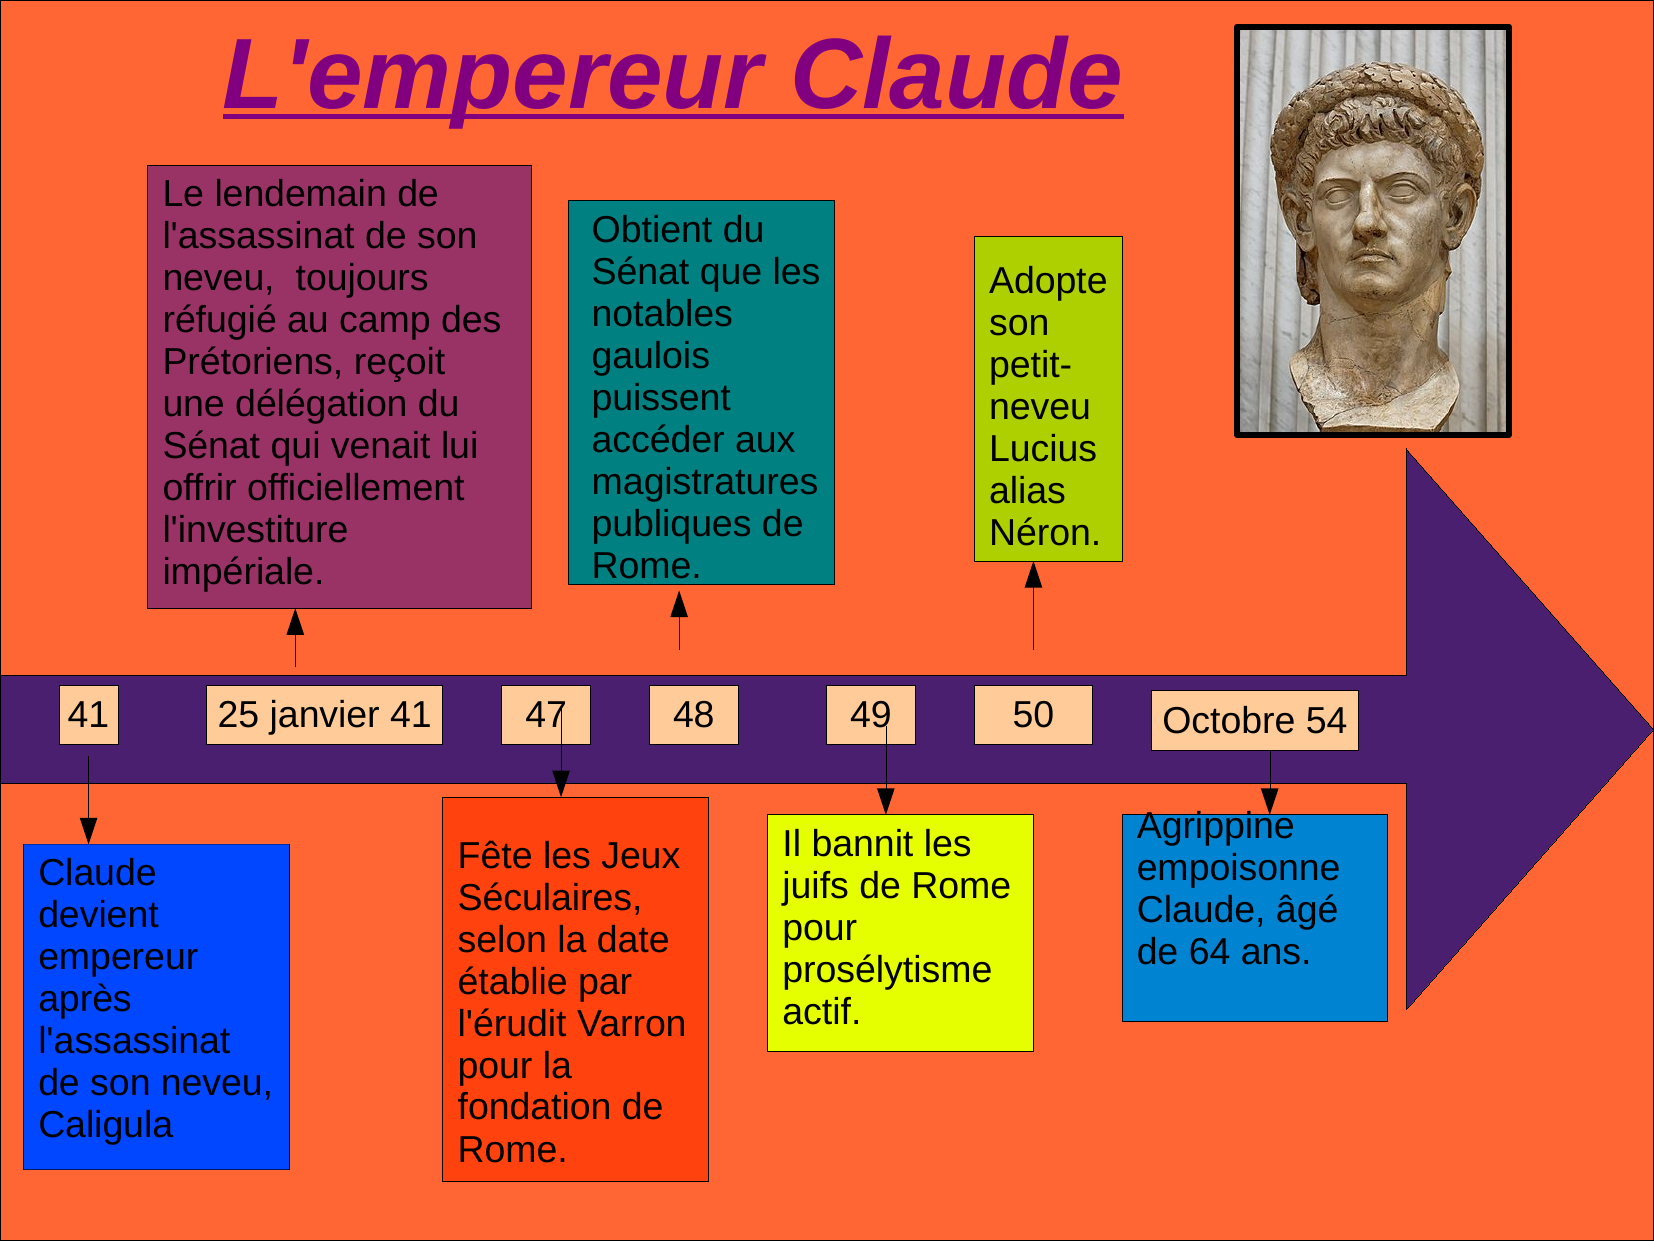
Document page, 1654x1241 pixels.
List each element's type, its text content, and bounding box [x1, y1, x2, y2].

text_box Octobre 54 [1151, 690, 1359, 751]
text_box 49 [826, 685, 916, 745]
text_box Le lendemain de l'assassinat de son neveu, toujours réfugié au camp des Prétoriens, reçoit une délégation du Sénat qui venait lui offrir officiellement l'investiture impériale. [147, 165, 532, 609]
text_box [0, 0, 1654, 1241]
text_box Obtient du Sénat que les notables gaulois puissent accéder aux magistratures publiques de Rome. [576, 201, 875, 594]
text_box 50 [974, 685, 1093, 745]
picture [1240, 29, 1506, 433]
text_box Il bannit les juifs de Rome pour prosélytisme actif. [767, 814, 1034, 1052]
text_box 47 [501, 685, 591, 745]
text_box 41 [59, 685, 119, 745]
text_box 25 janvier 41 [206, 685, 443, 745]
text_box Claude devient empereur après l'assassinat de son neveu, Caligula [23, 844, 290, 1170]
text_box 48 [649, 685, 739, 745]
title L'empereur Claude [0, 0, 1418, 178]
text_box Adopte son petit-neveu Lucius alias Néron. [974, 251, 1152, 591]
text_box Agrippine empoisonne Claude, âgé de 64 ans. [1122, 797, 1388, 1064]
text_box Fête les Jeux Séculaires, selon la date établie par l'érudit Varron pour la fondation de Rome. [442, 826, 709, 1182]
